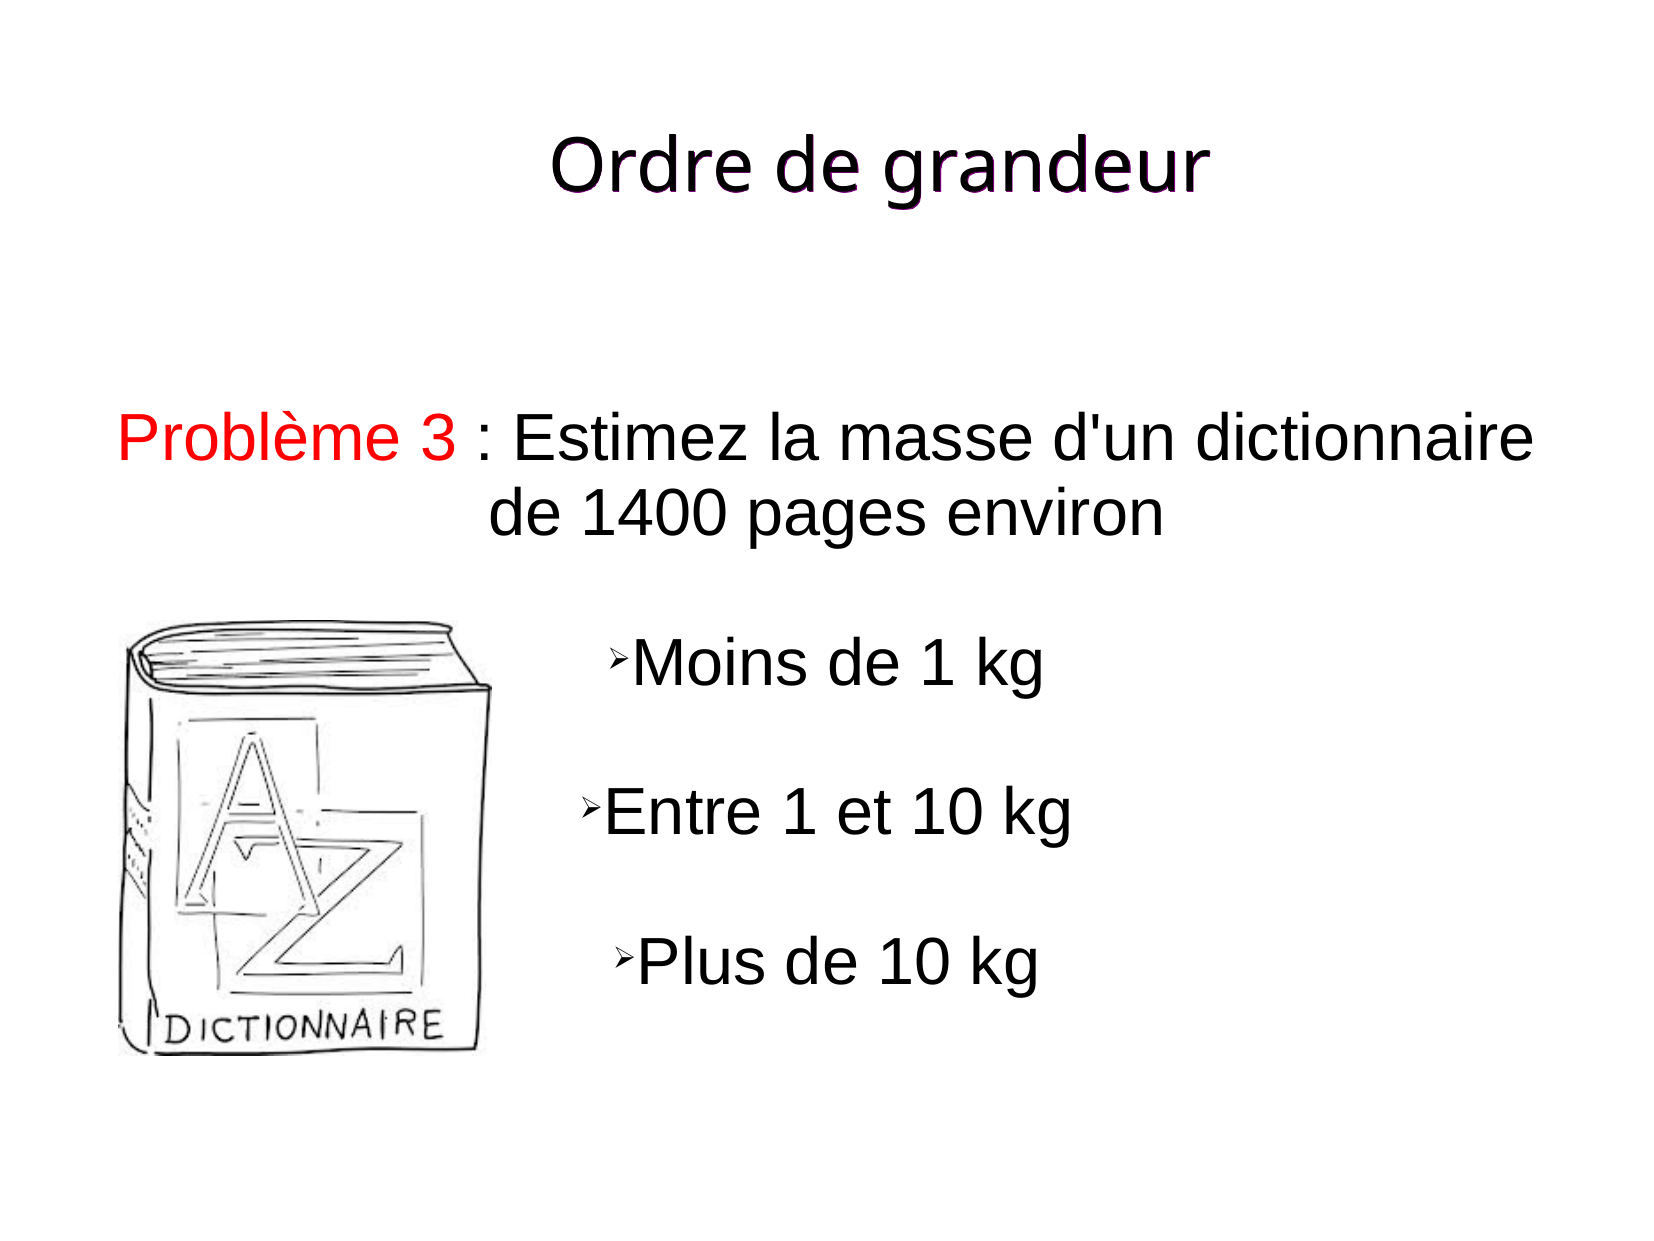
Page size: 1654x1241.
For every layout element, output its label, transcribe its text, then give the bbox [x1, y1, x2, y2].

title Ordre de grandeur [135, 59, 1625, 267]
subtitle Problème 3 : Estimez la masse d'un dictionnaire de 1400 pages environ Moins de 1 kg Entre 1 et 10 kg Plus de 10 kg [82, 297, 1571, 1102]
picture [118, 620, 492, 1056]
